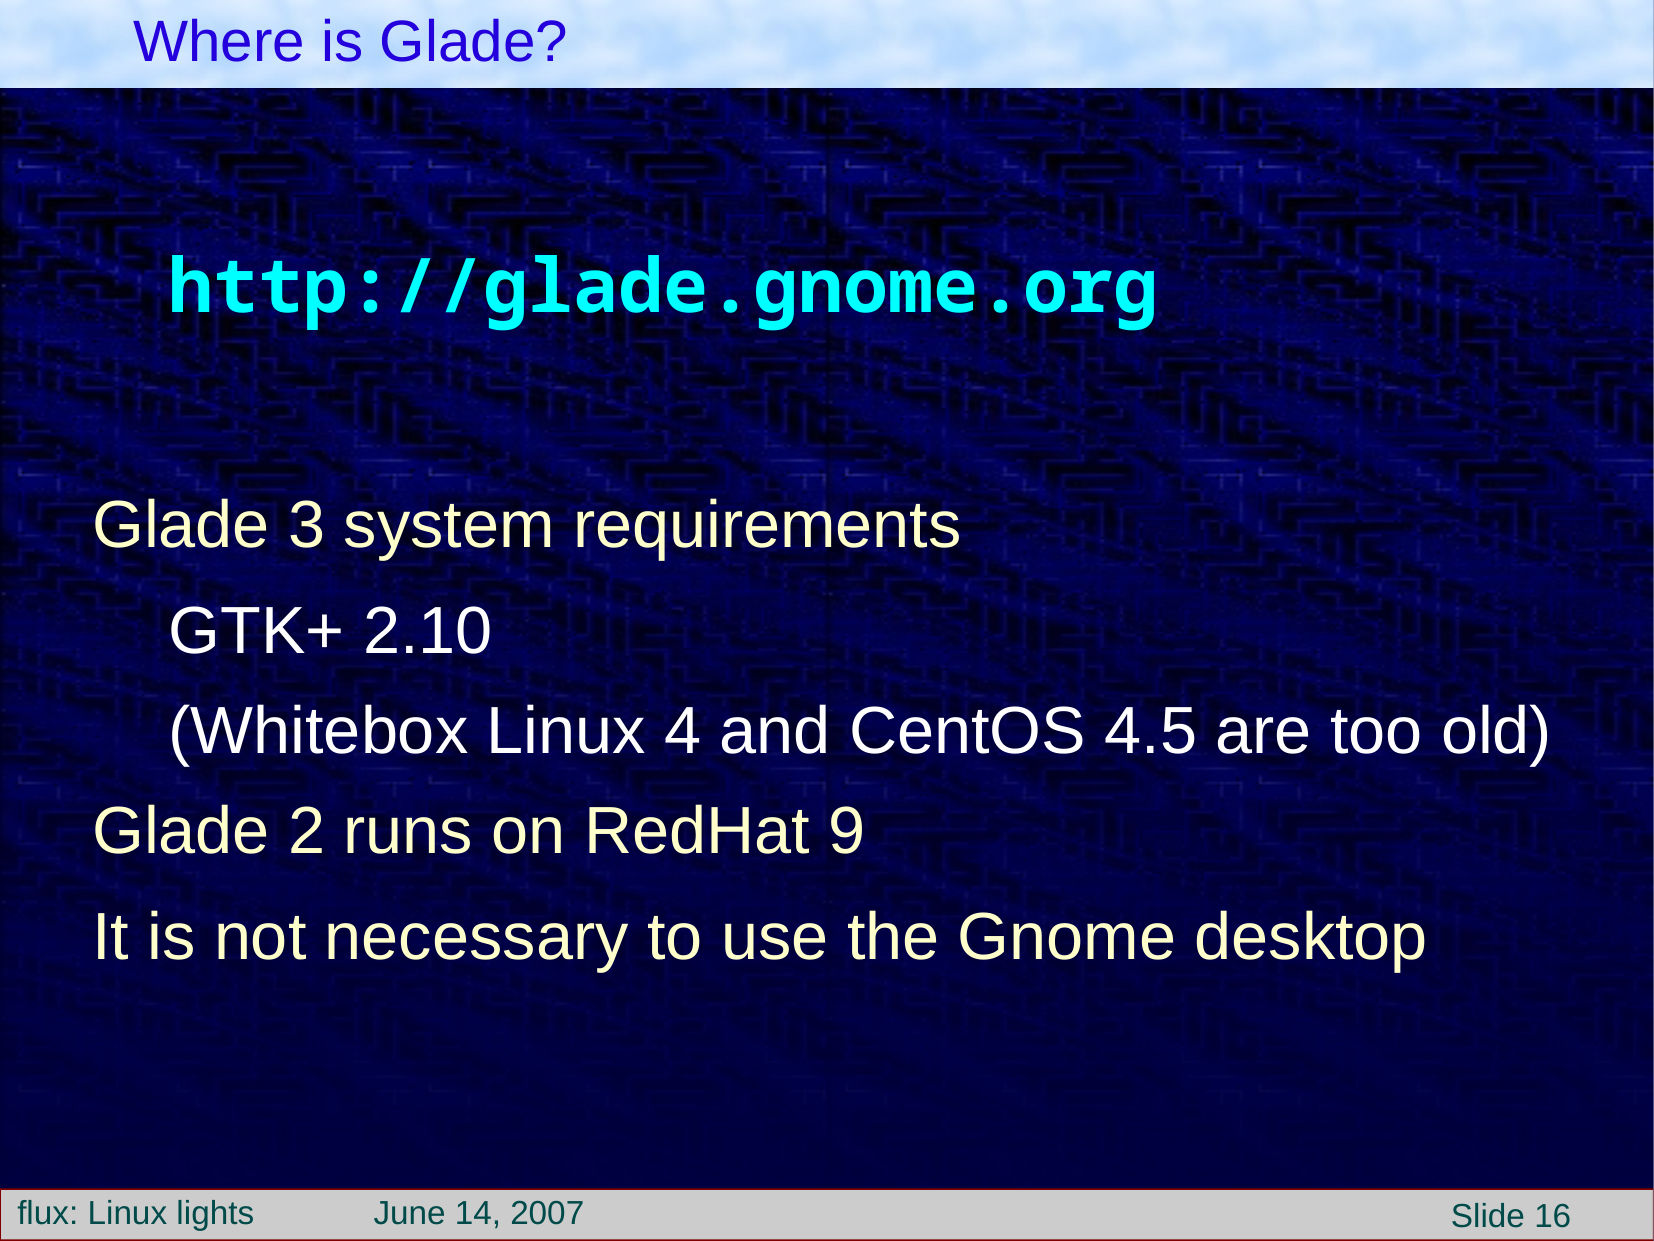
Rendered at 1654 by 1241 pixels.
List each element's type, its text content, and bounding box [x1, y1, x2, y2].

picture [0, 88, 1654, 1189]
list http://glade.gnome.org Glade 3 system requirements GTK+ 2.10 (Whitebox Linux 4 and CentOS 4.5 are too old) Glade 2 runs on RedHat 9 It is not necessary to use the Gnome desktop [74, 229, 1632, 1090]
text_box [669, 1189, 1436, 1241]
text_box Where is Glade? [0, 0, 1654, 88]
text_box Slide <number> [1436, 1189, 1654, 1241]
text_box flux: Linux lights June 14, 2007 [2, 1186, 669, 1241]
